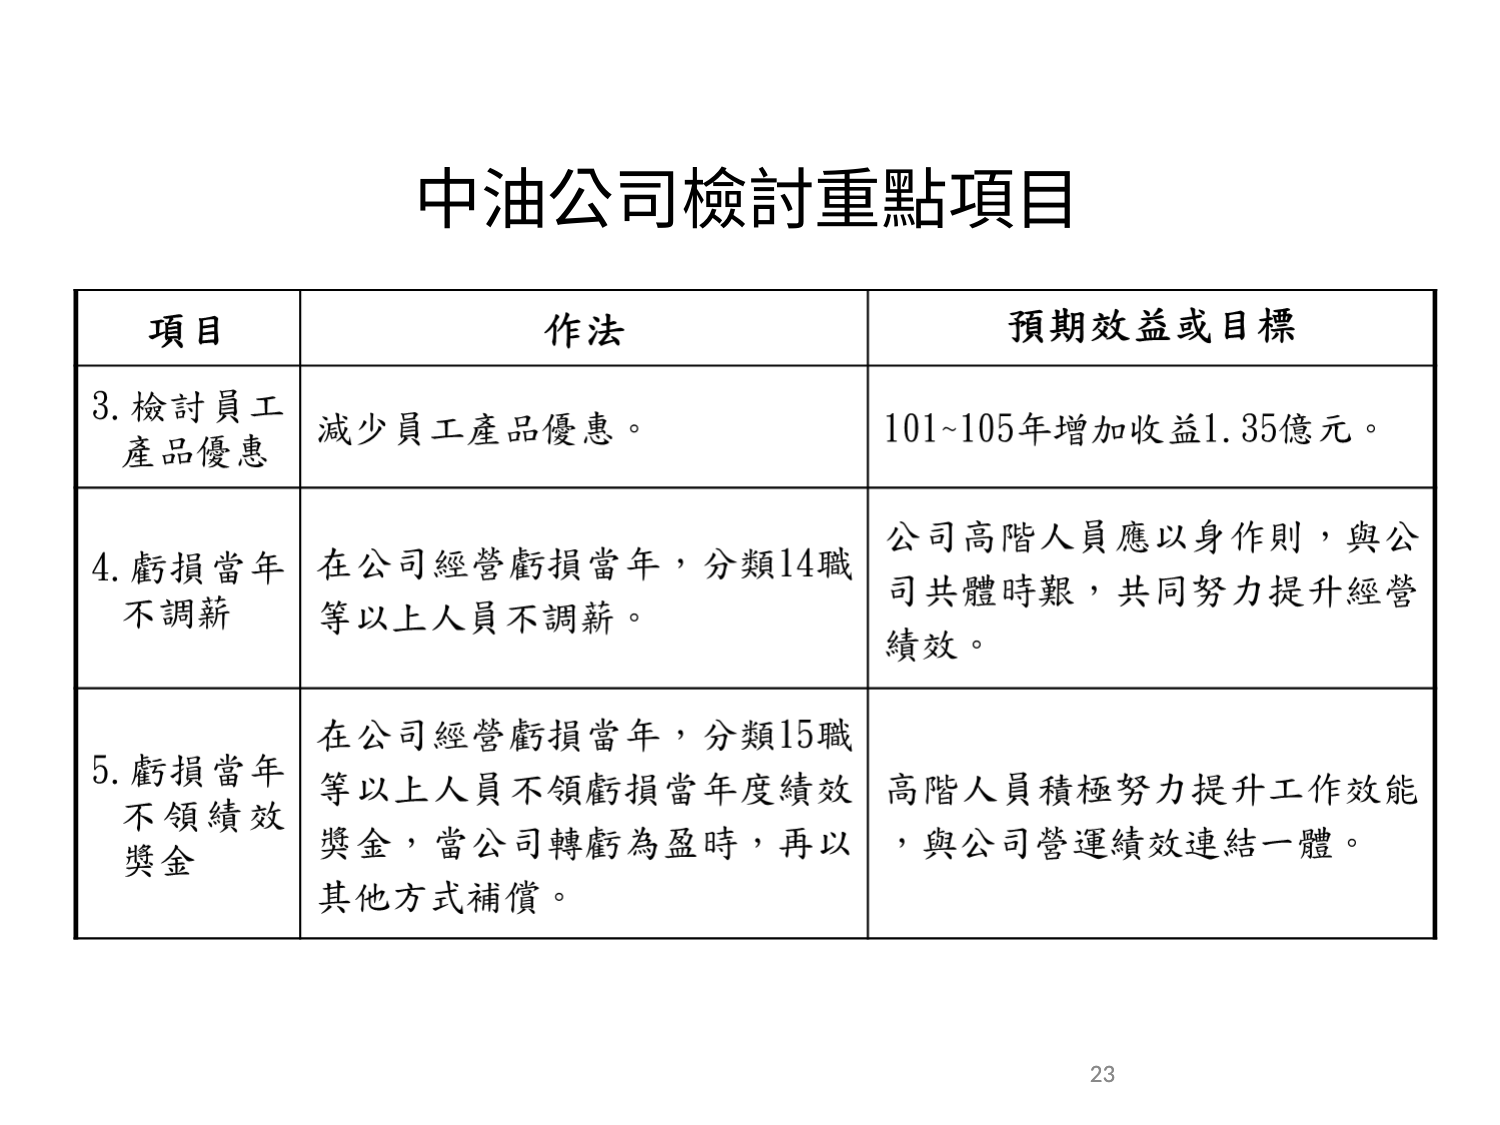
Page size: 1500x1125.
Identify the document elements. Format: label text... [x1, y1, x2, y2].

text_box 中油公司檢討重點項目 [73, 137, 1424, 256]
text_box [1074, 1042, 1426, 1103]
picture [67, 286, 1443, 942]
